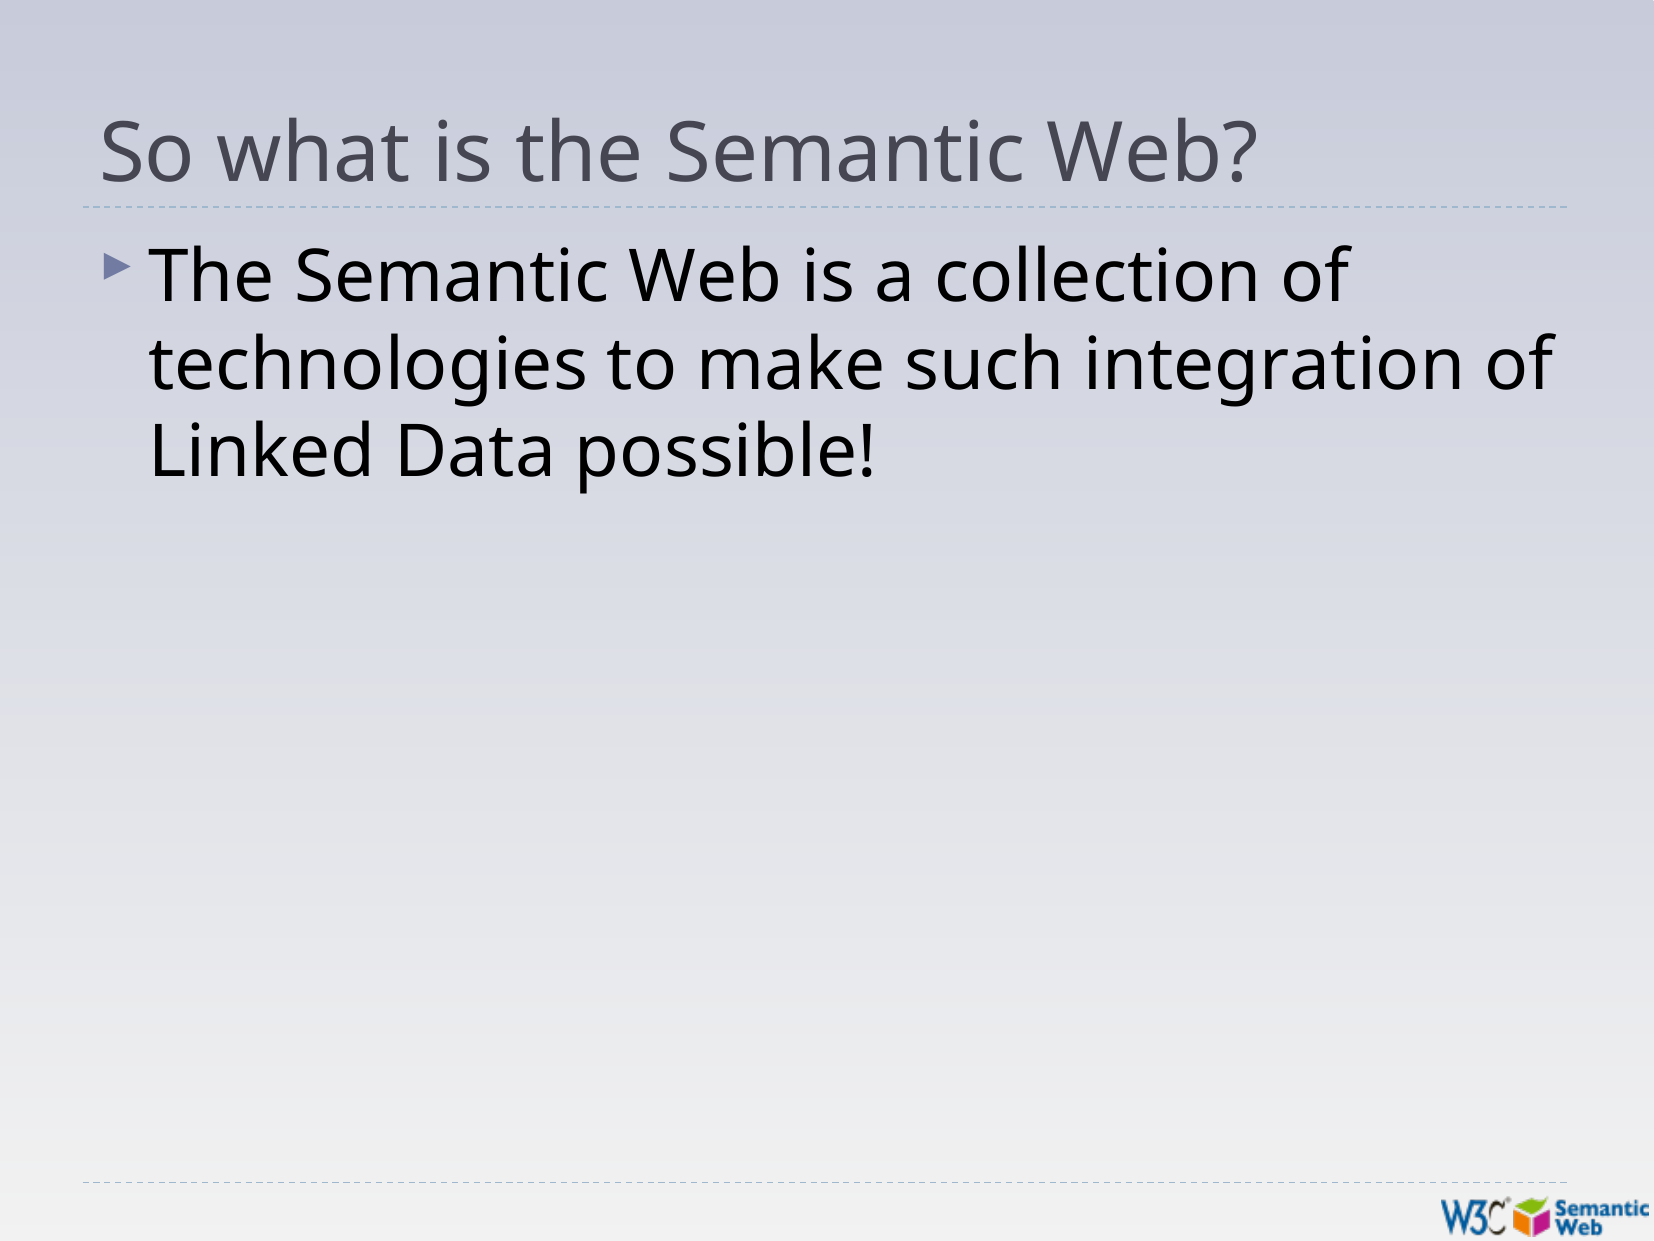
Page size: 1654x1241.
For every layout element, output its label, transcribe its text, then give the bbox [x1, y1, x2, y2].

title So what is the Semantic Web? [82, 27, 1572, 207]
list The Semantic Web is a collection of technologies to make such integration of Linked Data possible! [82, 220, 1572, 1114]
picture [1441, 1195, 1649, 1237]
